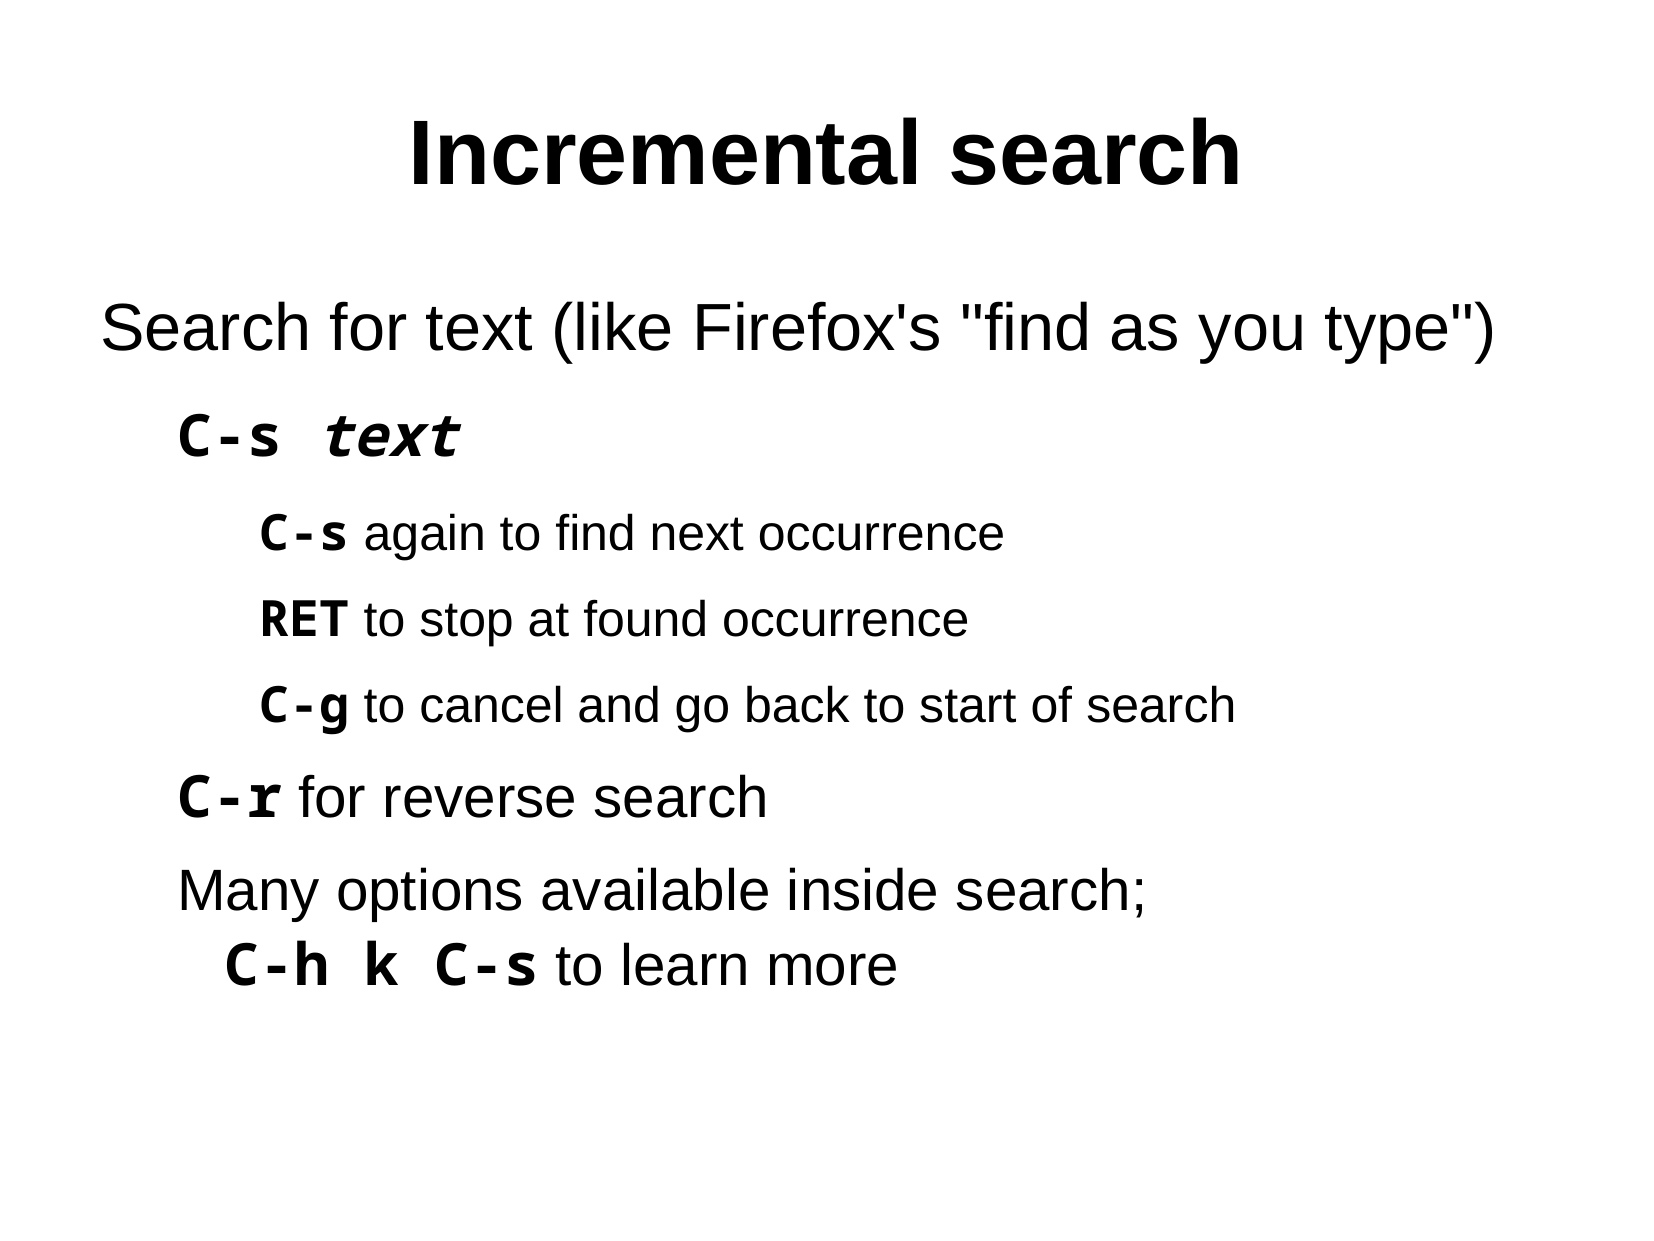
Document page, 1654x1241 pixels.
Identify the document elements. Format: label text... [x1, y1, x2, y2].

list Search for text (like Firefox's "find as you type") C-s text C-s again to find next occurrence RET to stop at found occurrence C-g to cancel and go back to start of search C-r for reverse search Many options available inside search; C-h k C-s to learn more [82, 290, 1571, 1094]
title Incremental search [82, 56, 1571, 250]
